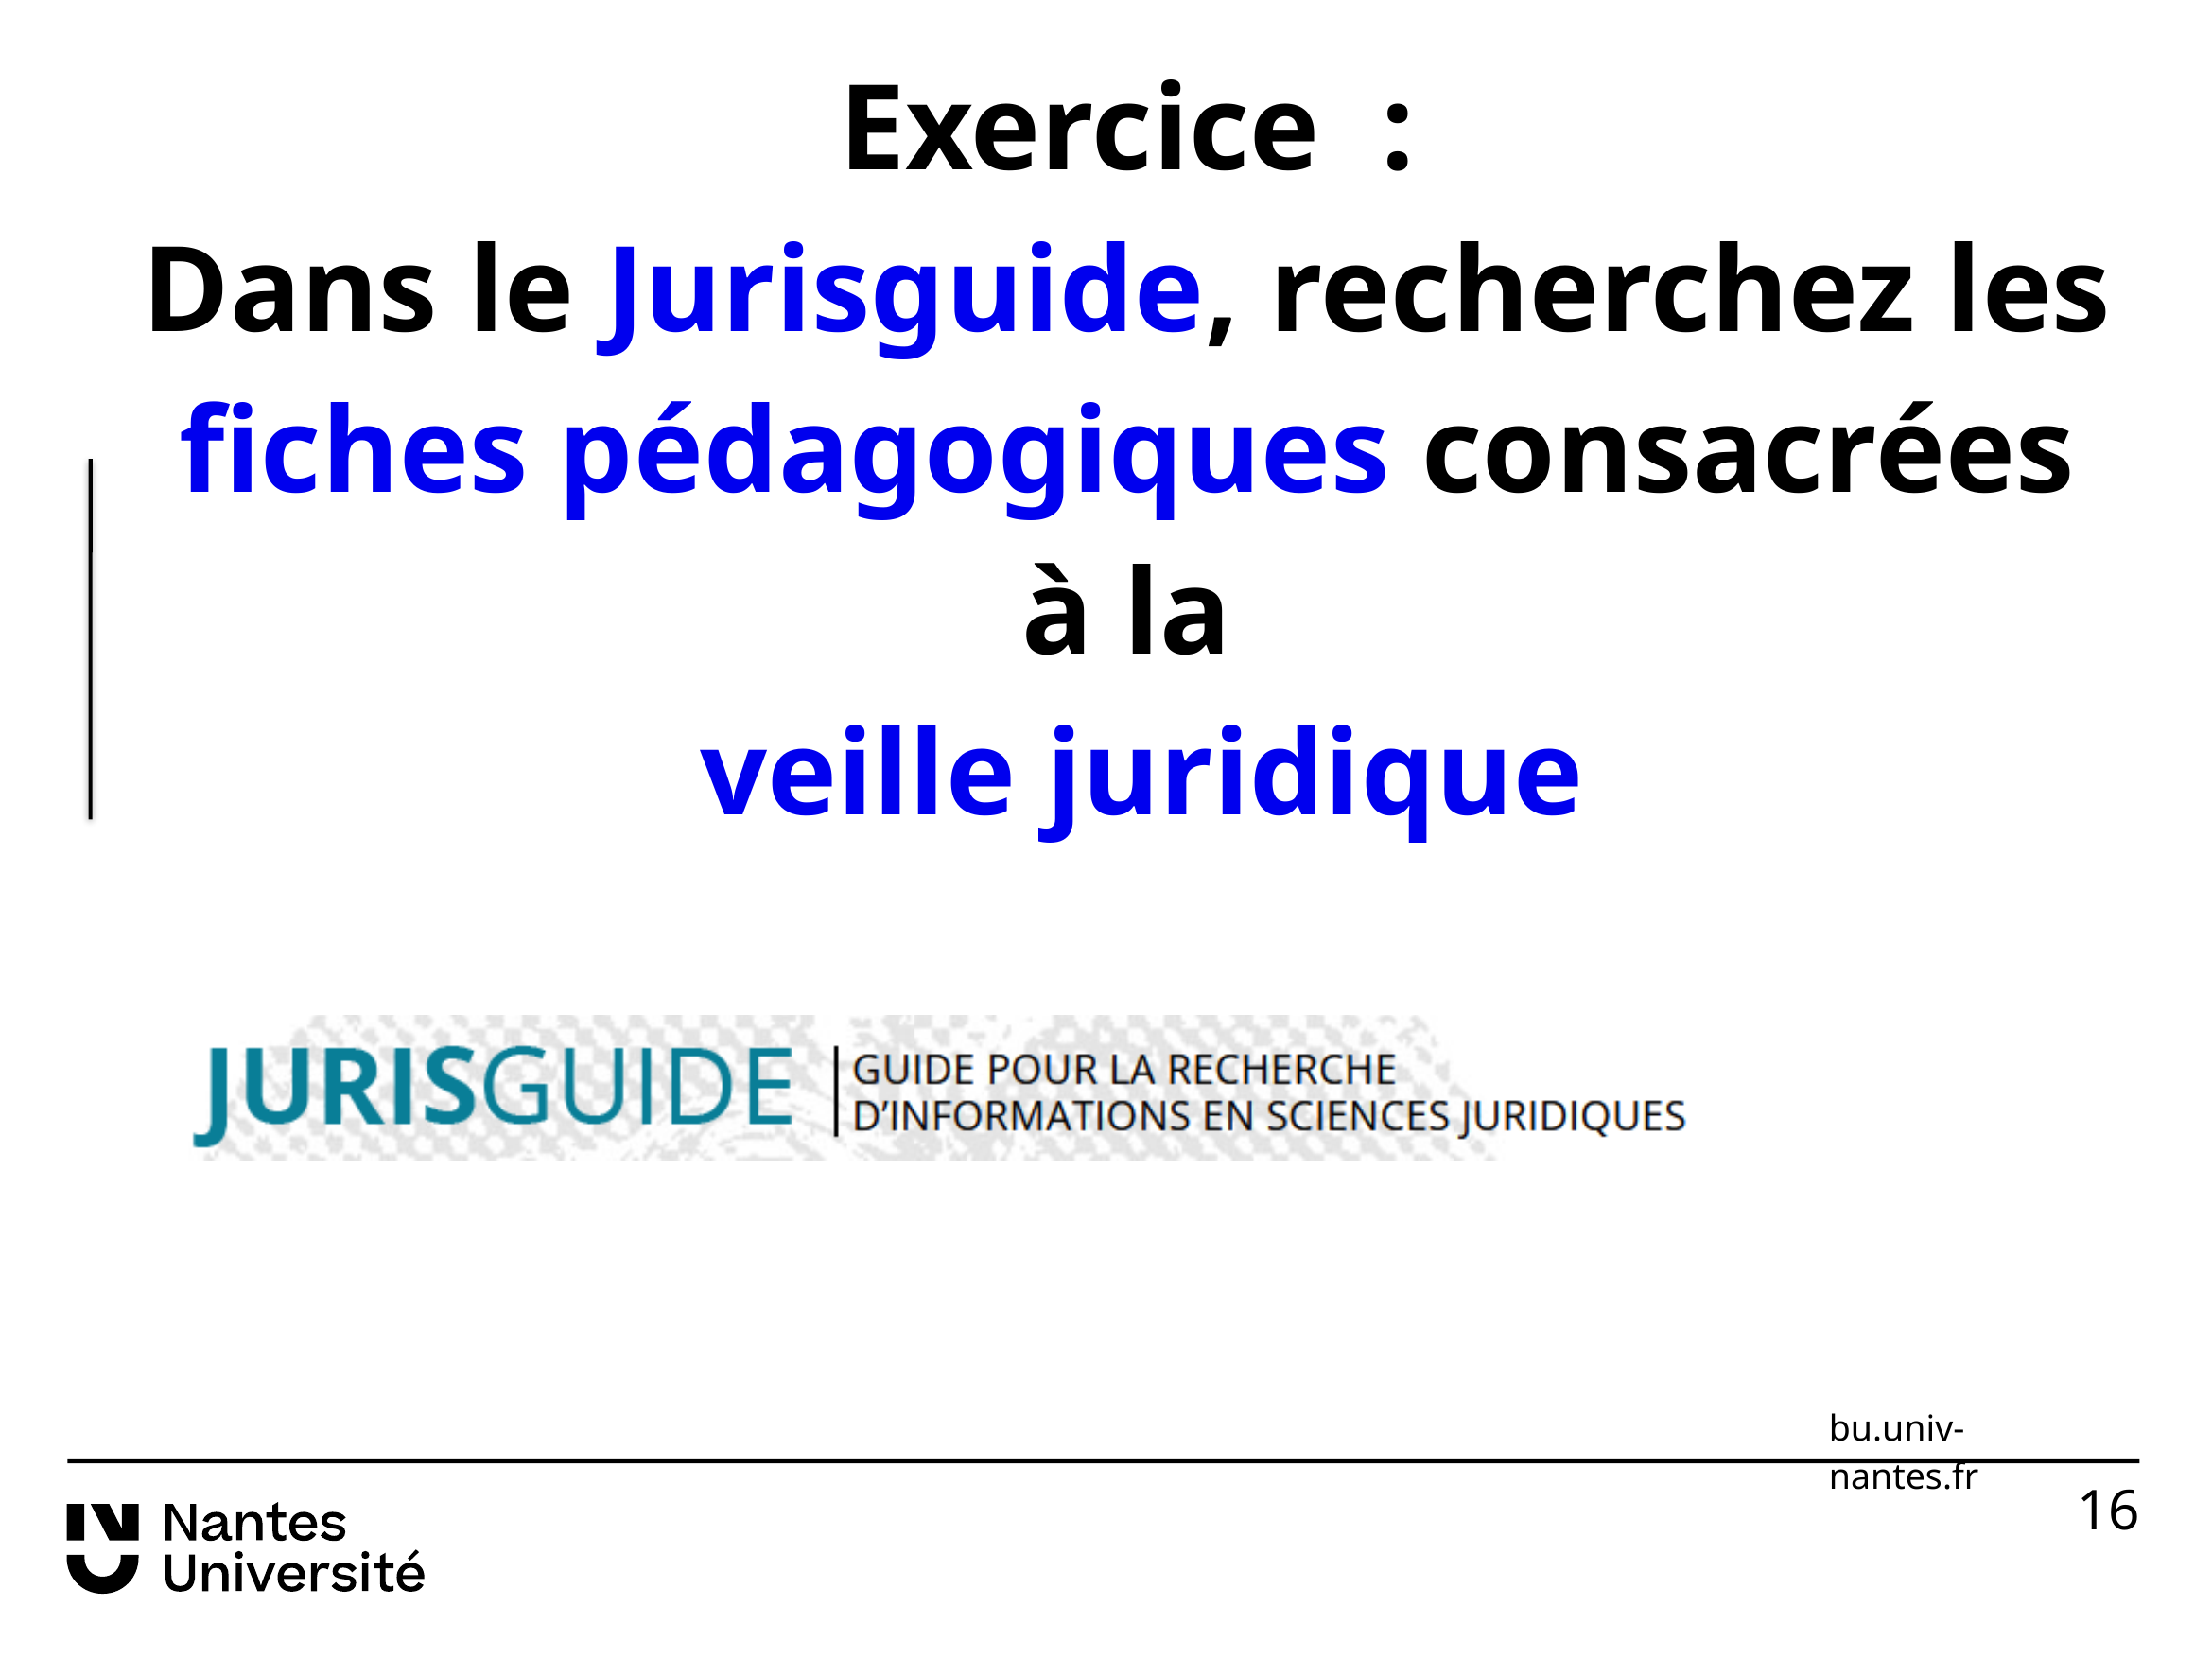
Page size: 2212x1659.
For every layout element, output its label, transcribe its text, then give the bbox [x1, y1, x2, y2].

slide_number <numéro> [1815, 1478, 2140, 1546]
text_box bu.univ-nantes.fr [1815, 1396, 2123, 1493]
title Exercice : Dans le Jurisguide, recherchez les fiches pédagogiques consacrées à la veille juridique [131, 0, 2123, 962]
picture [185, 1015, 1832, 1161]
